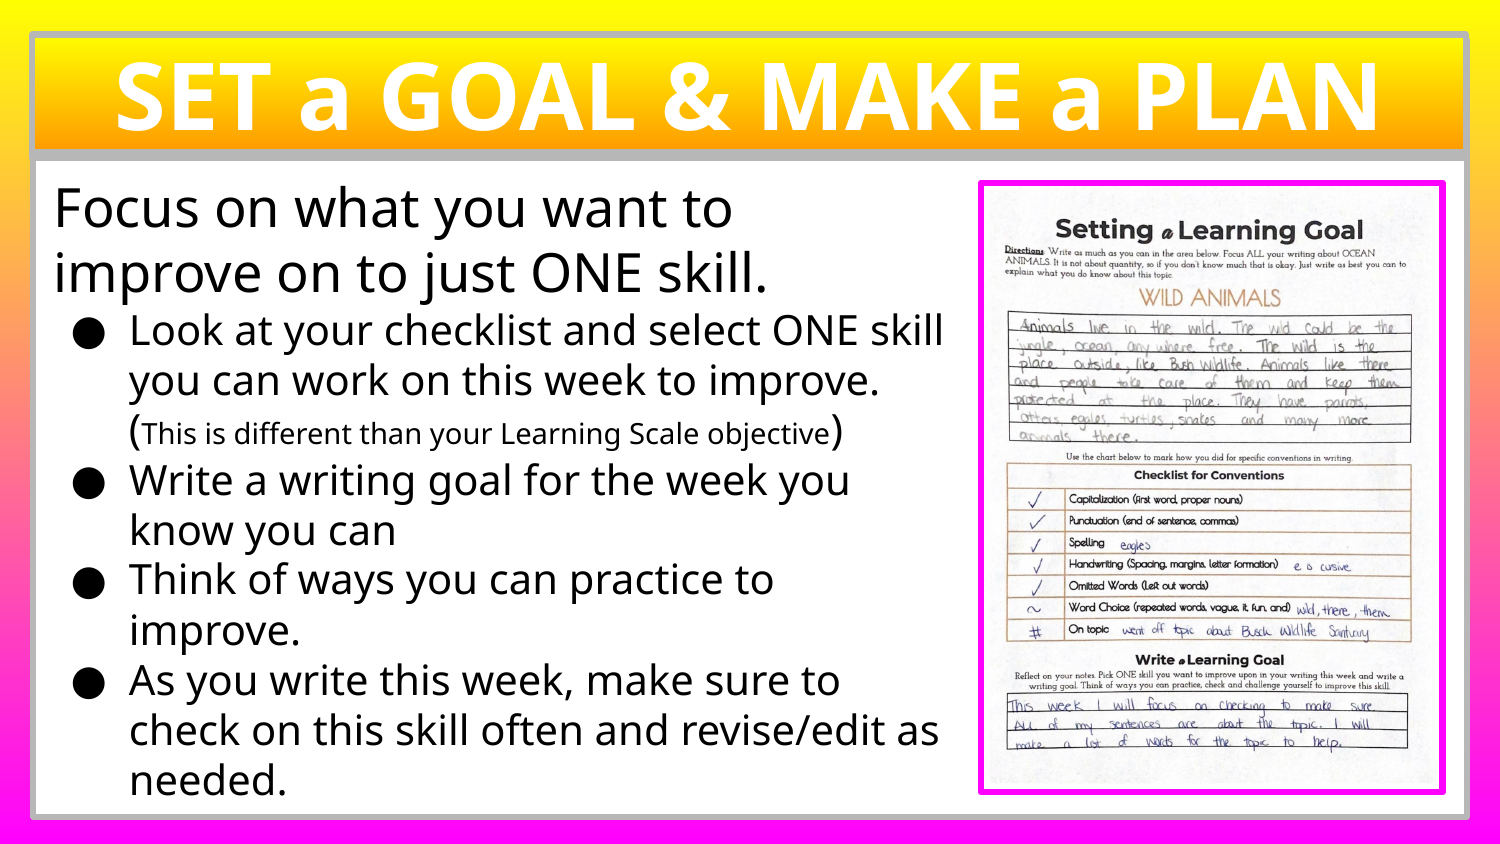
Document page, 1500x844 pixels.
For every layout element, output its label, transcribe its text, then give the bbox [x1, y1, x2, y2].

text_box Focus on what you want to improve on to just ONE skill. Look at your checklist and select ONE skill you can work on this week to improve. (This is different than your Learning Scale objective) Write a writing goal for the week you know you can Think of ways you can practice to improve. As you write this week, make sure to check on this skill often and revise/edit as needed. [38, 158, 962, 792]
text_box SET a GOAL & MAKE a PLAN [32, 34, 1466, 153]
text_box [32, 40, 1467, 817]
picture [983, 185, 1440, 790]
